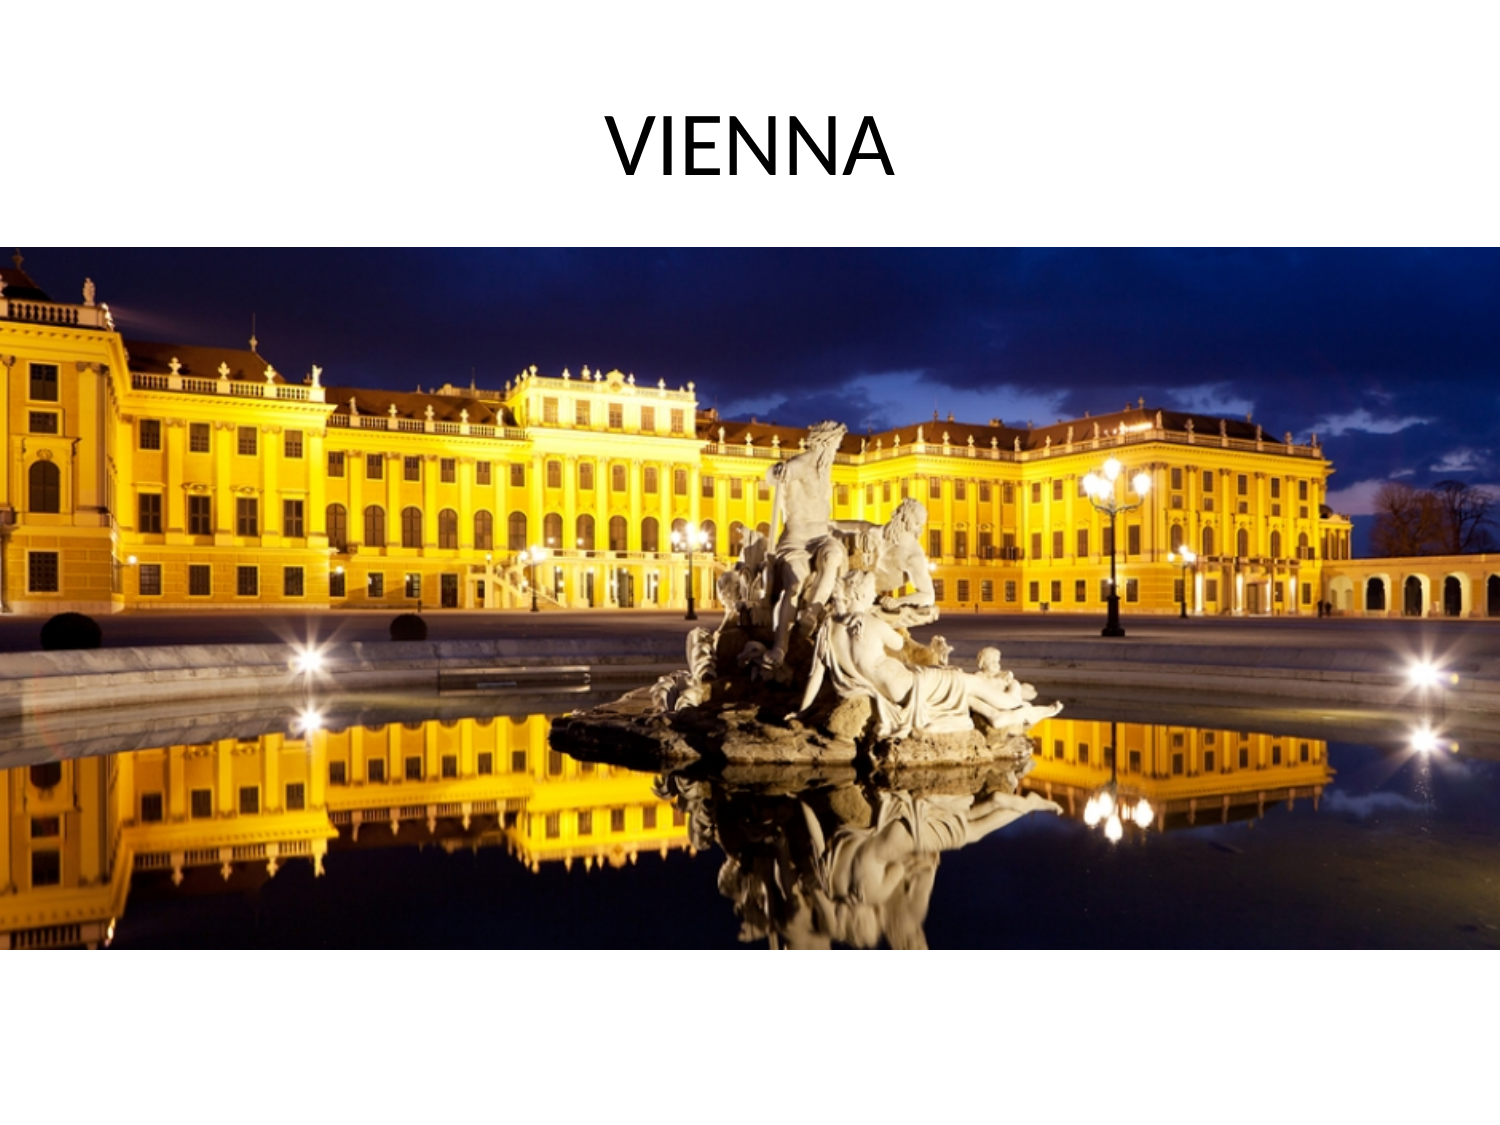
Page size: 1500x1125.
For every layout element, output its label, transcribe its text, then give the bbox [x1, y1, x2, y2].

picture [0, 247, 1500, 950]
title VIENNA [75, 45, 1426, 233]
